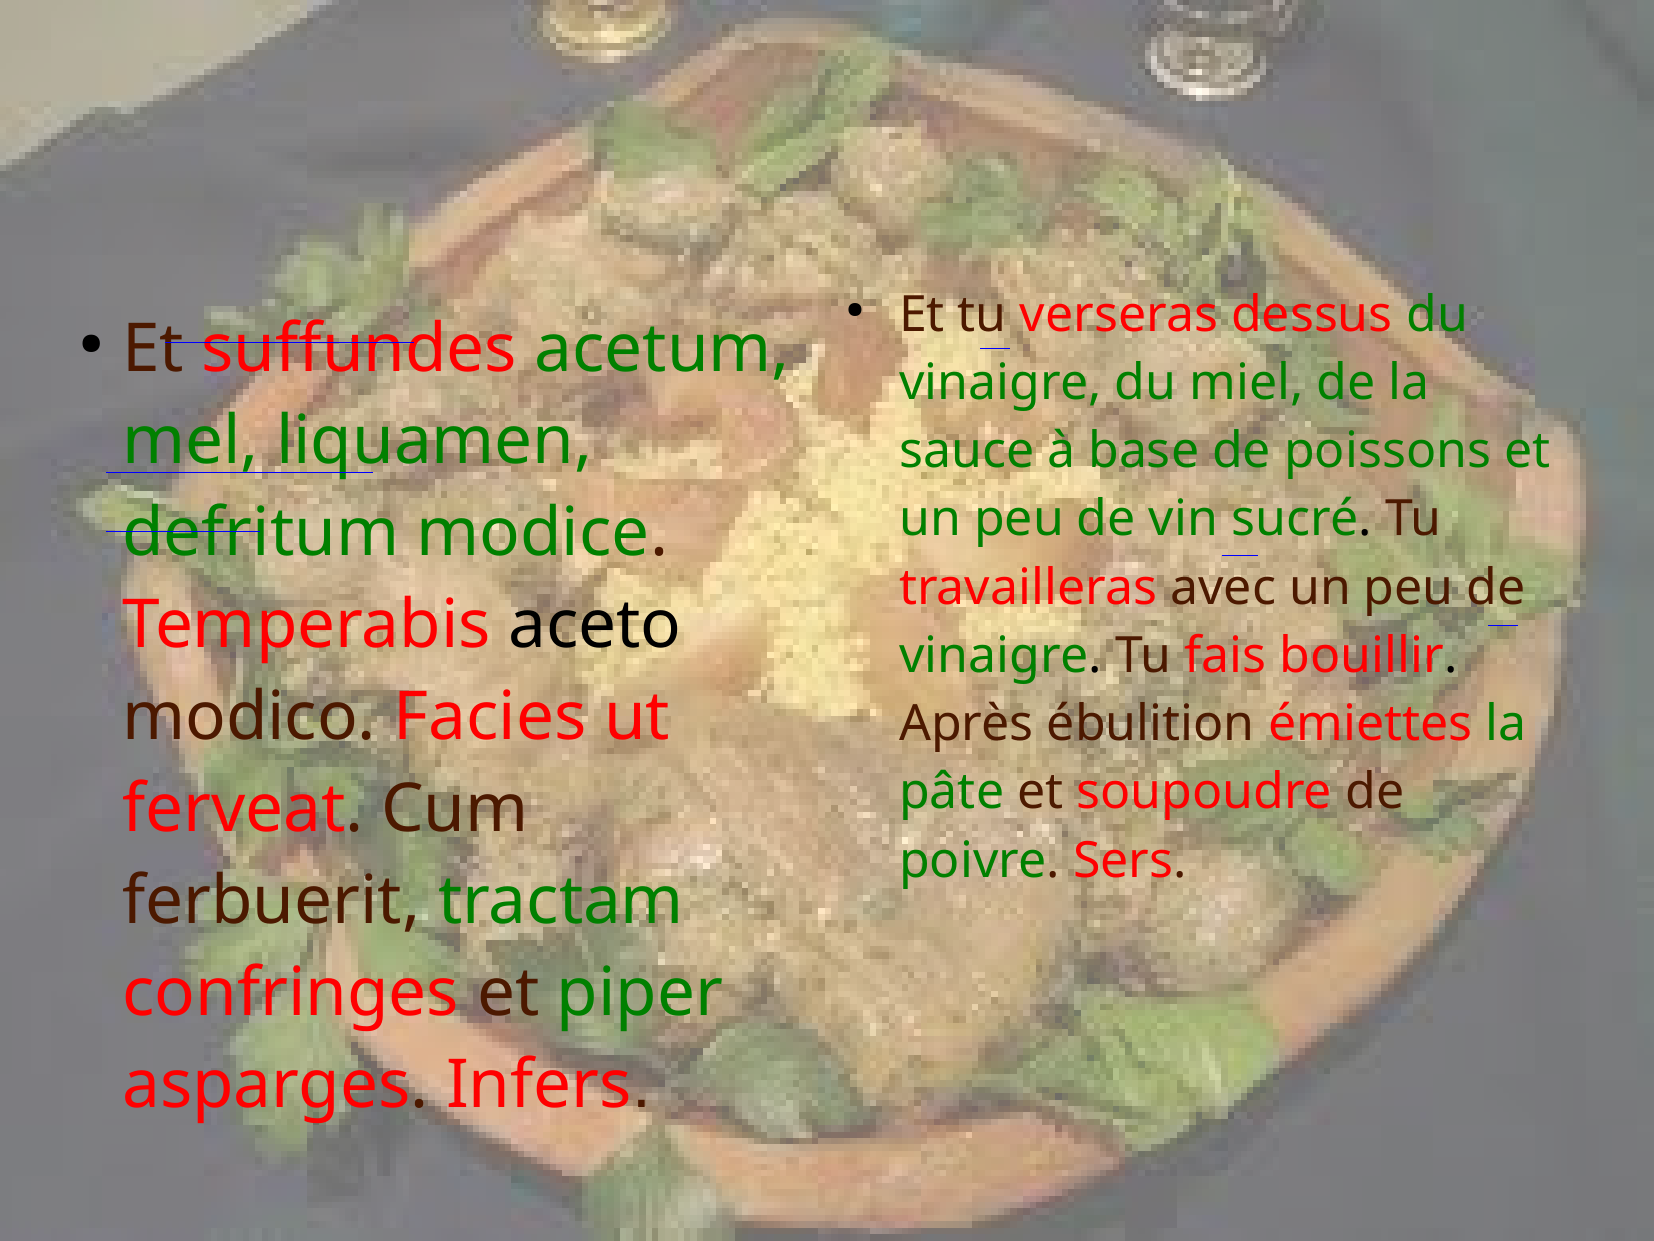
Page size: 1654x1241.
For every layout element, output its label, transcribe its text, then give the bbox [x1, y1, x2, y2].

list Et suffundes acetum, mel, liquamen, defritum modice. Temperabis aceto modico. Facies ut ferveat. Cum ferbuerit, tractam confringes et piper asparges. Infers. [64, 183, 817, 1151]
picture [0, 0, 1654, 1241]
list Et tu verseras dessus du vinaigre, du miel, de la sauce à base de poissons et un peu de vin sucré. Tu travailleras avec un peu de vinaigre. Tu fais bouillir. Après ébulition émiettes la pâte et soupoudre de poivre. Sers. [828, 277, 1565, 1241]
